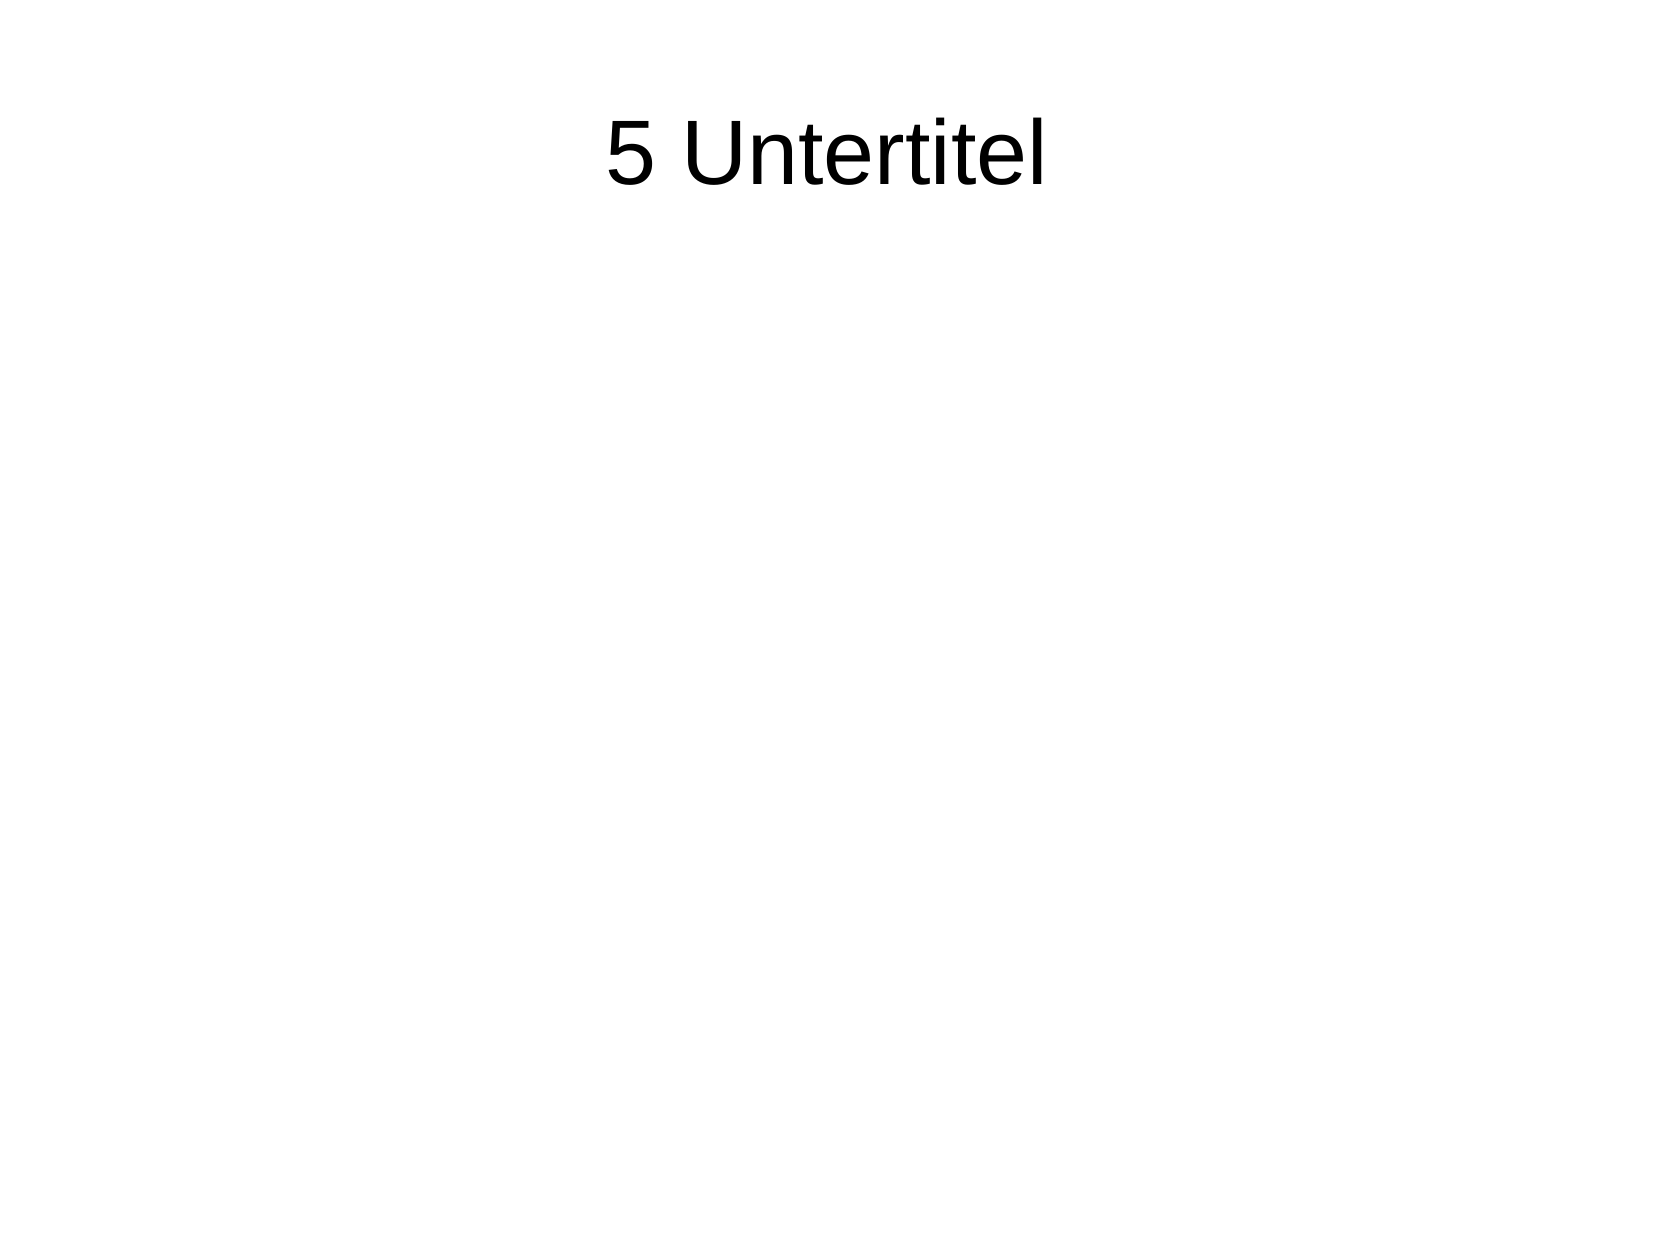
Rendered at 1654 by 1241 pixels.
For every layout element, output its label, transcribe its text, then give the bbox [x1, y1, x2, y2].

title 5 Untertitel [82, 49, 1571, 257]
